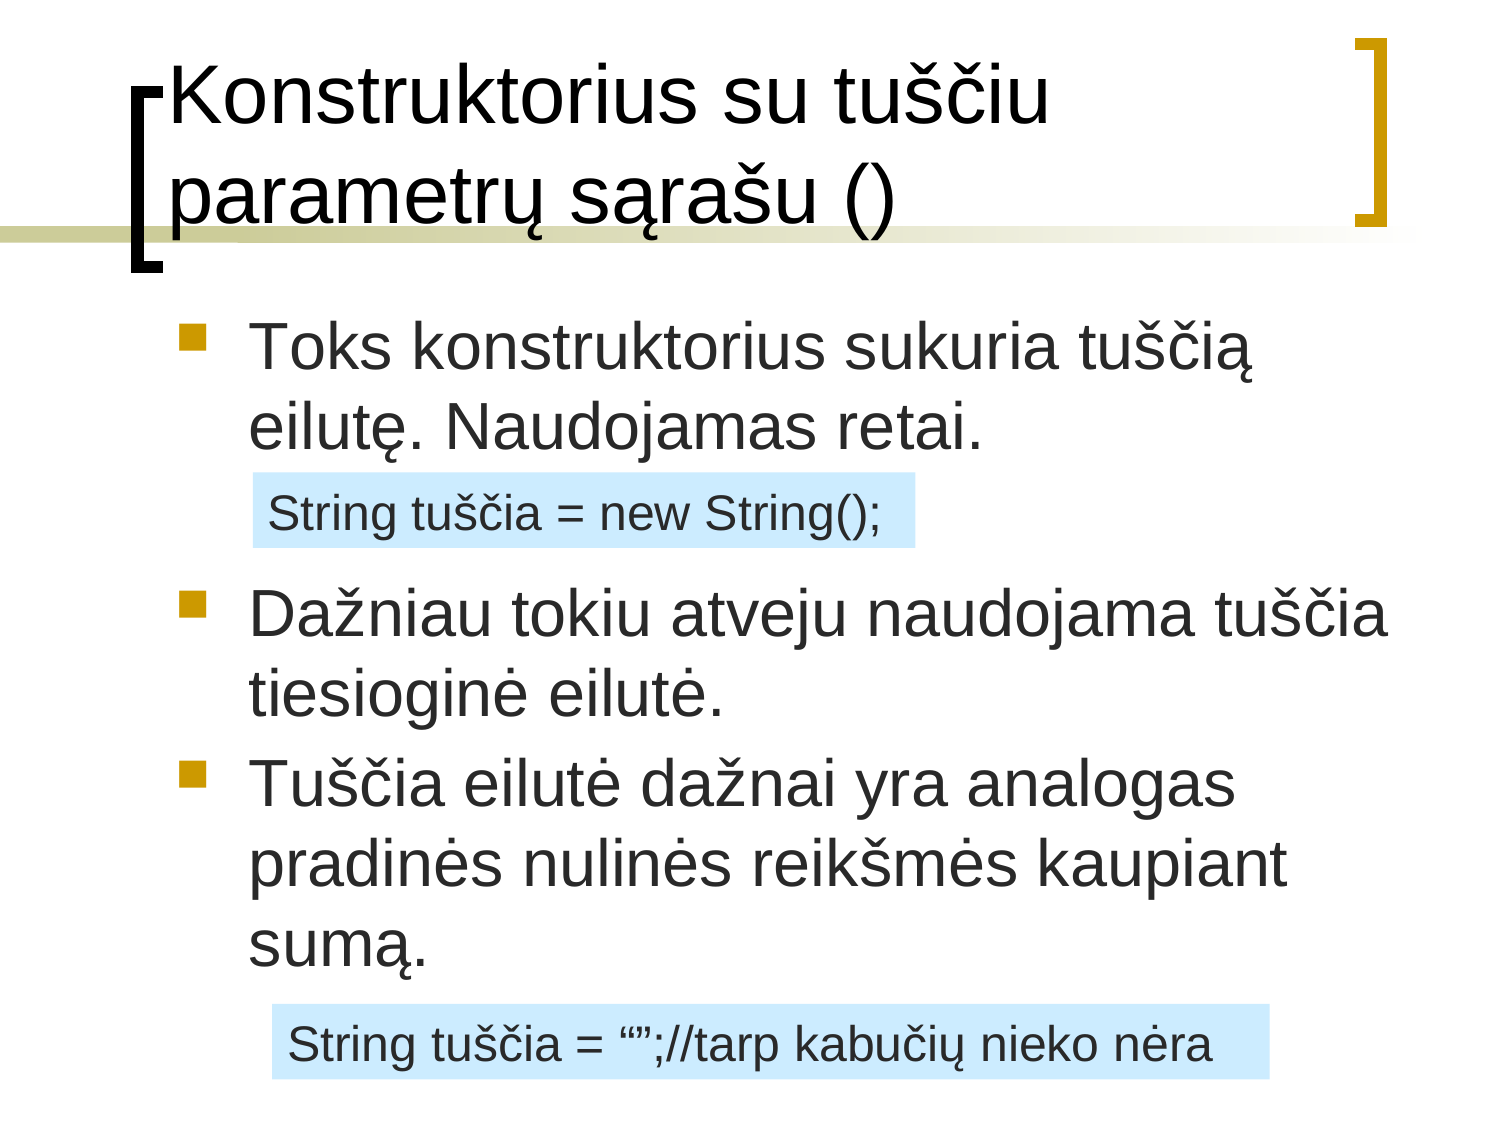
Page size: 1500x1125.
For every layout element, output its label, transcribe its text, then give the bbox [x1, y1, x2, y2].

text_box String tuščia = “”;//tarp kabučių nieko nėra [272, 1003, 1270, 1080]
title Konstruktorius su tuščiu parametrų sąrašu () [152, 15, 1328, 248]
list Toks konstruktorius sukuria tuščią eilutę. Naudojamas retai. Dažniau tokiu atveju naudojama tuščia tiesioginė eilutė. Tuščia eilutė dažnai yra analogas pradinės nulinės reikšmės kaupiant sumą. [160, 295, 1418, 1063]
text_box String tuščia = new String(); [252, 472, 916, 548]
